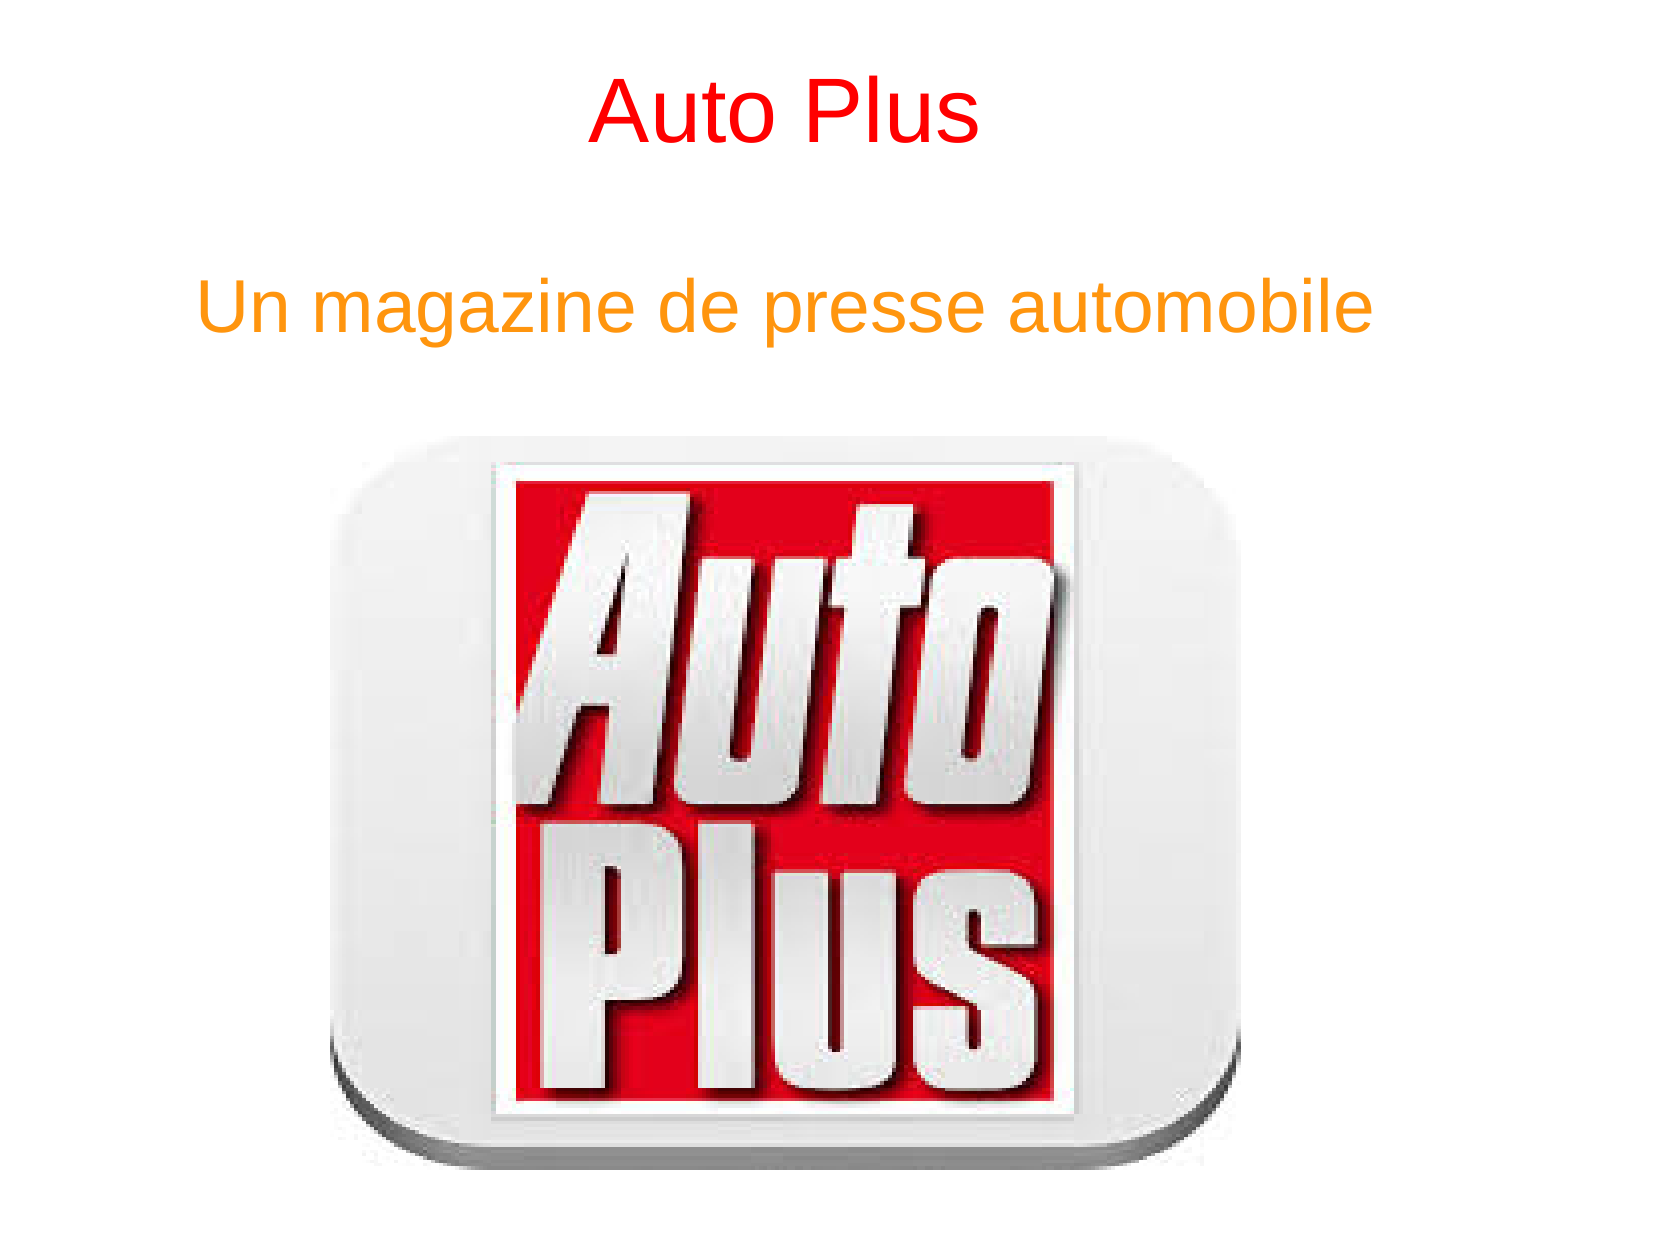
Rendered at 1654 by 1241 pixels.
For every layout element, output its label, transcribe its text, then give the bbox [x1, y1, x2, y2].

title Auto Plus Un magazine de presse automobile [82, 59, 1489, 349]
picture [330, 436, 1241, 1170]
